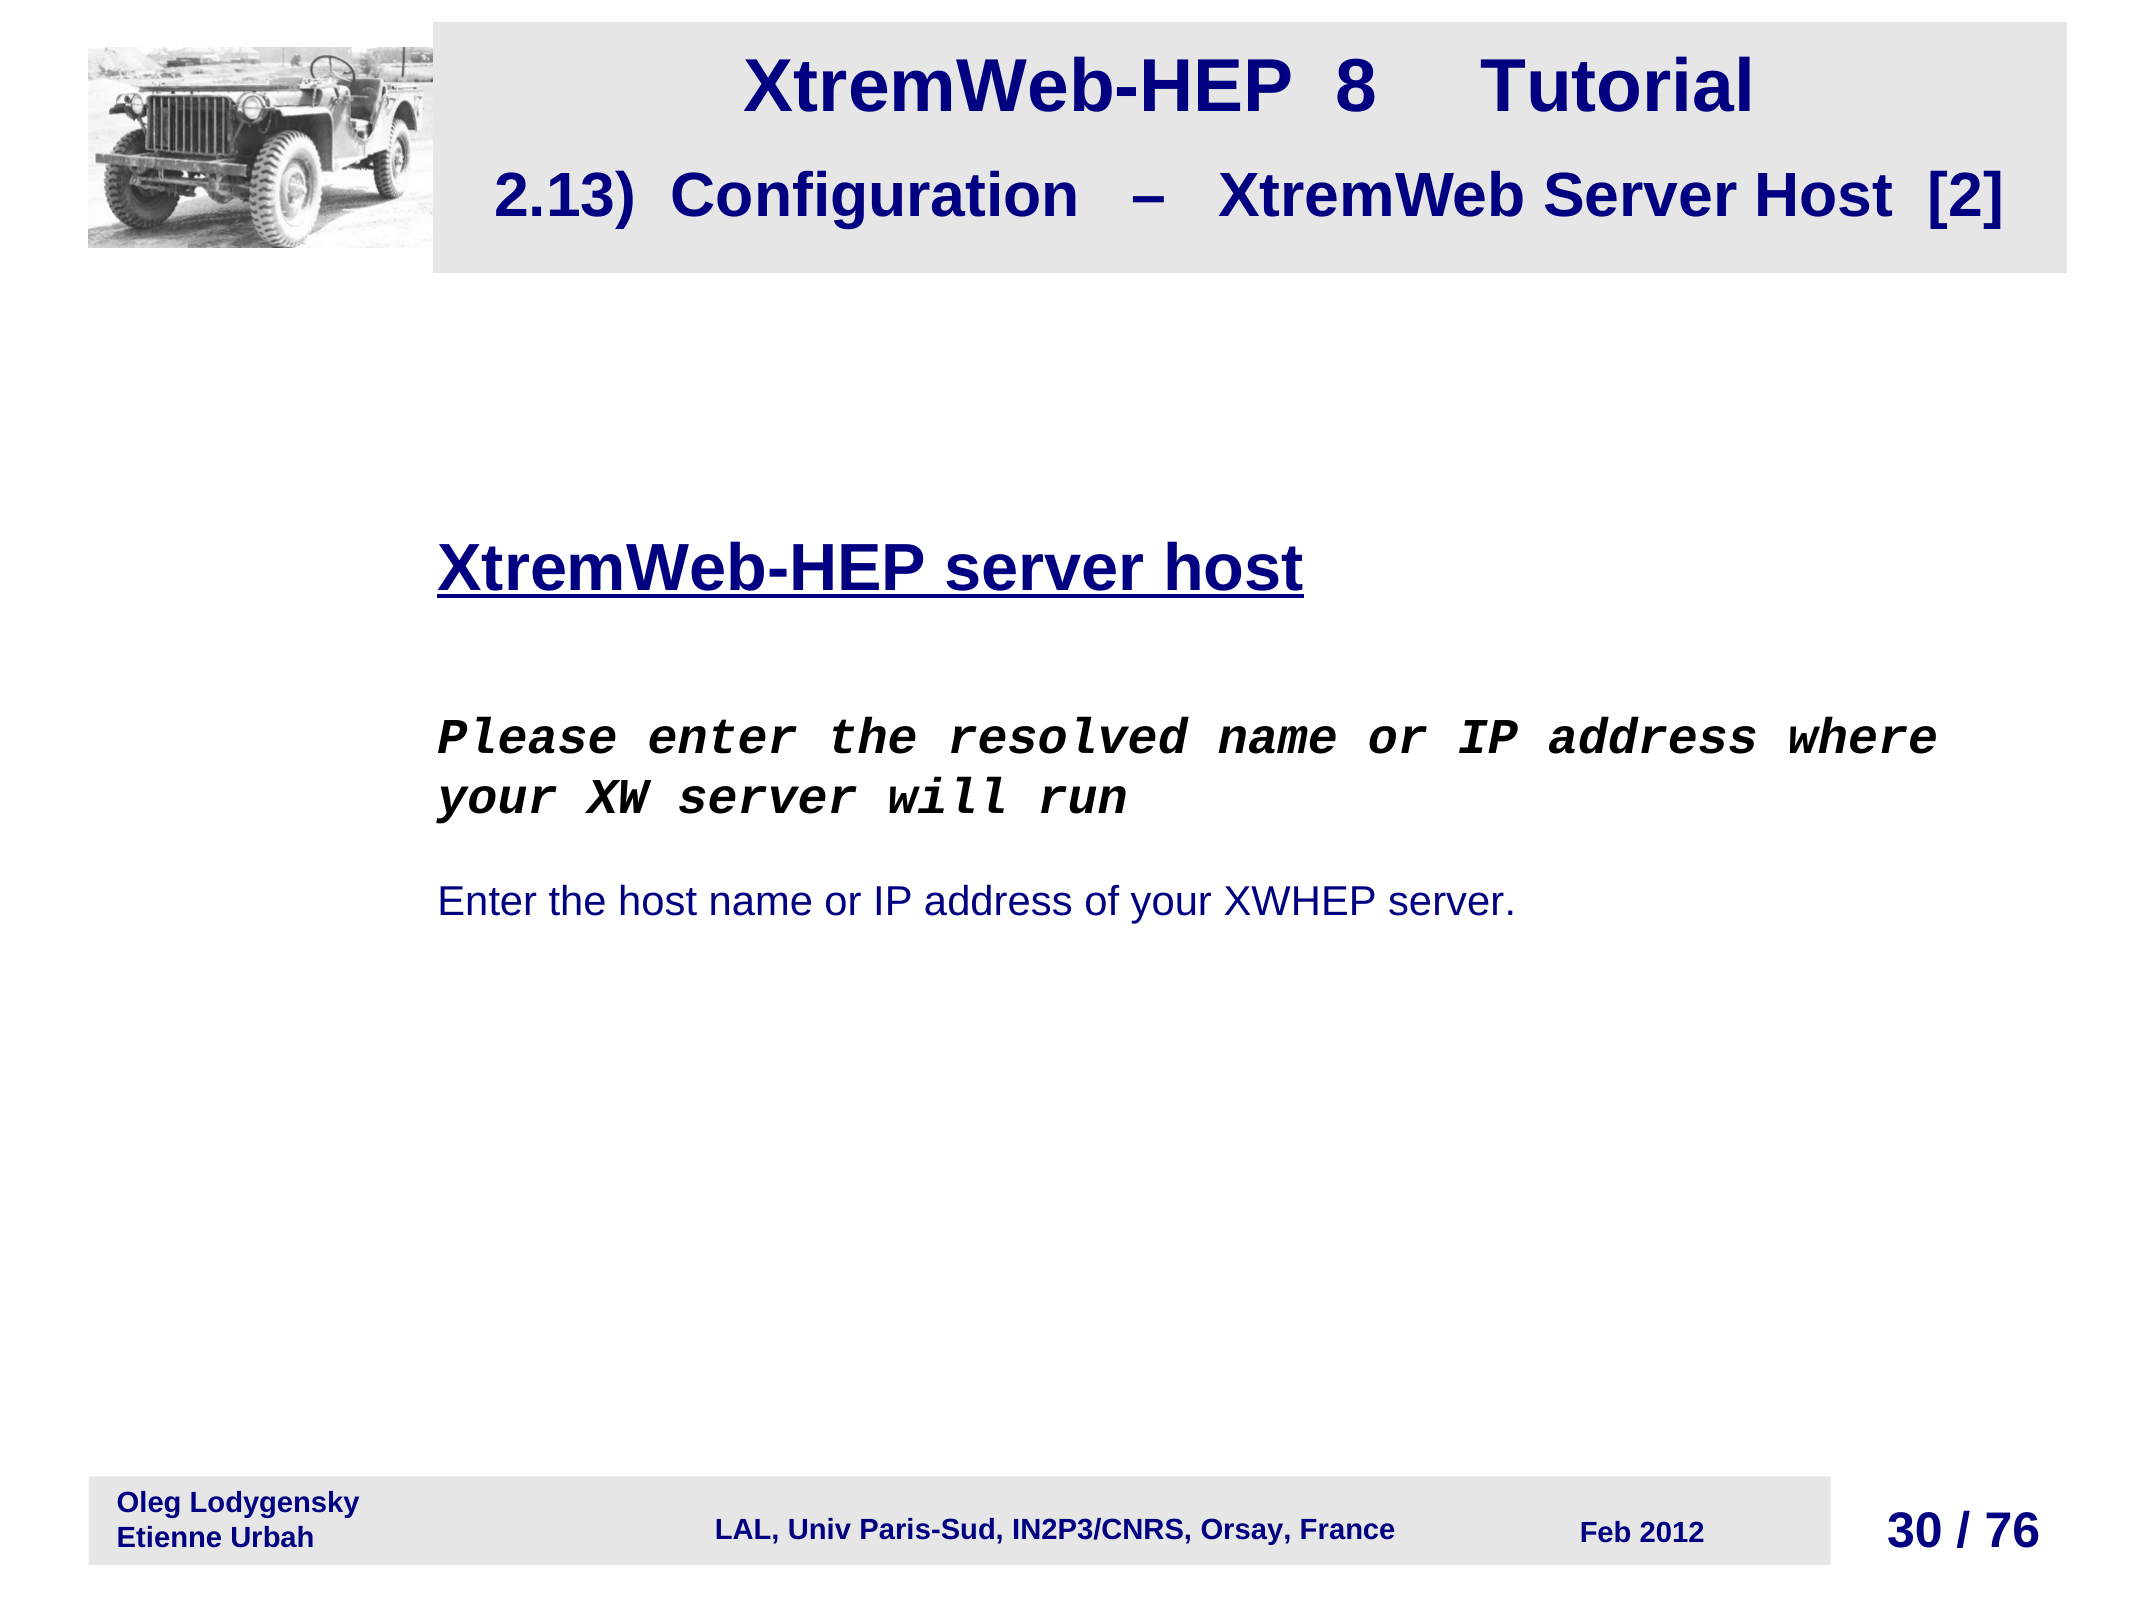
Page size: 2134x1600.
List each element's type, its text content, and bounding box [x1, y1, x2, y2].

picture [88, 47, 433, 248]
title 2.13) Configuration – XtremWeb Server Host [2] [442, 118, 2067, 266]
text_box XtremWeb-HEP server host Please enter the resolved name or IP address where your XW server will run Enter the host name or IP address of your XWHEP server. [428, 523, 1964, 1108]
